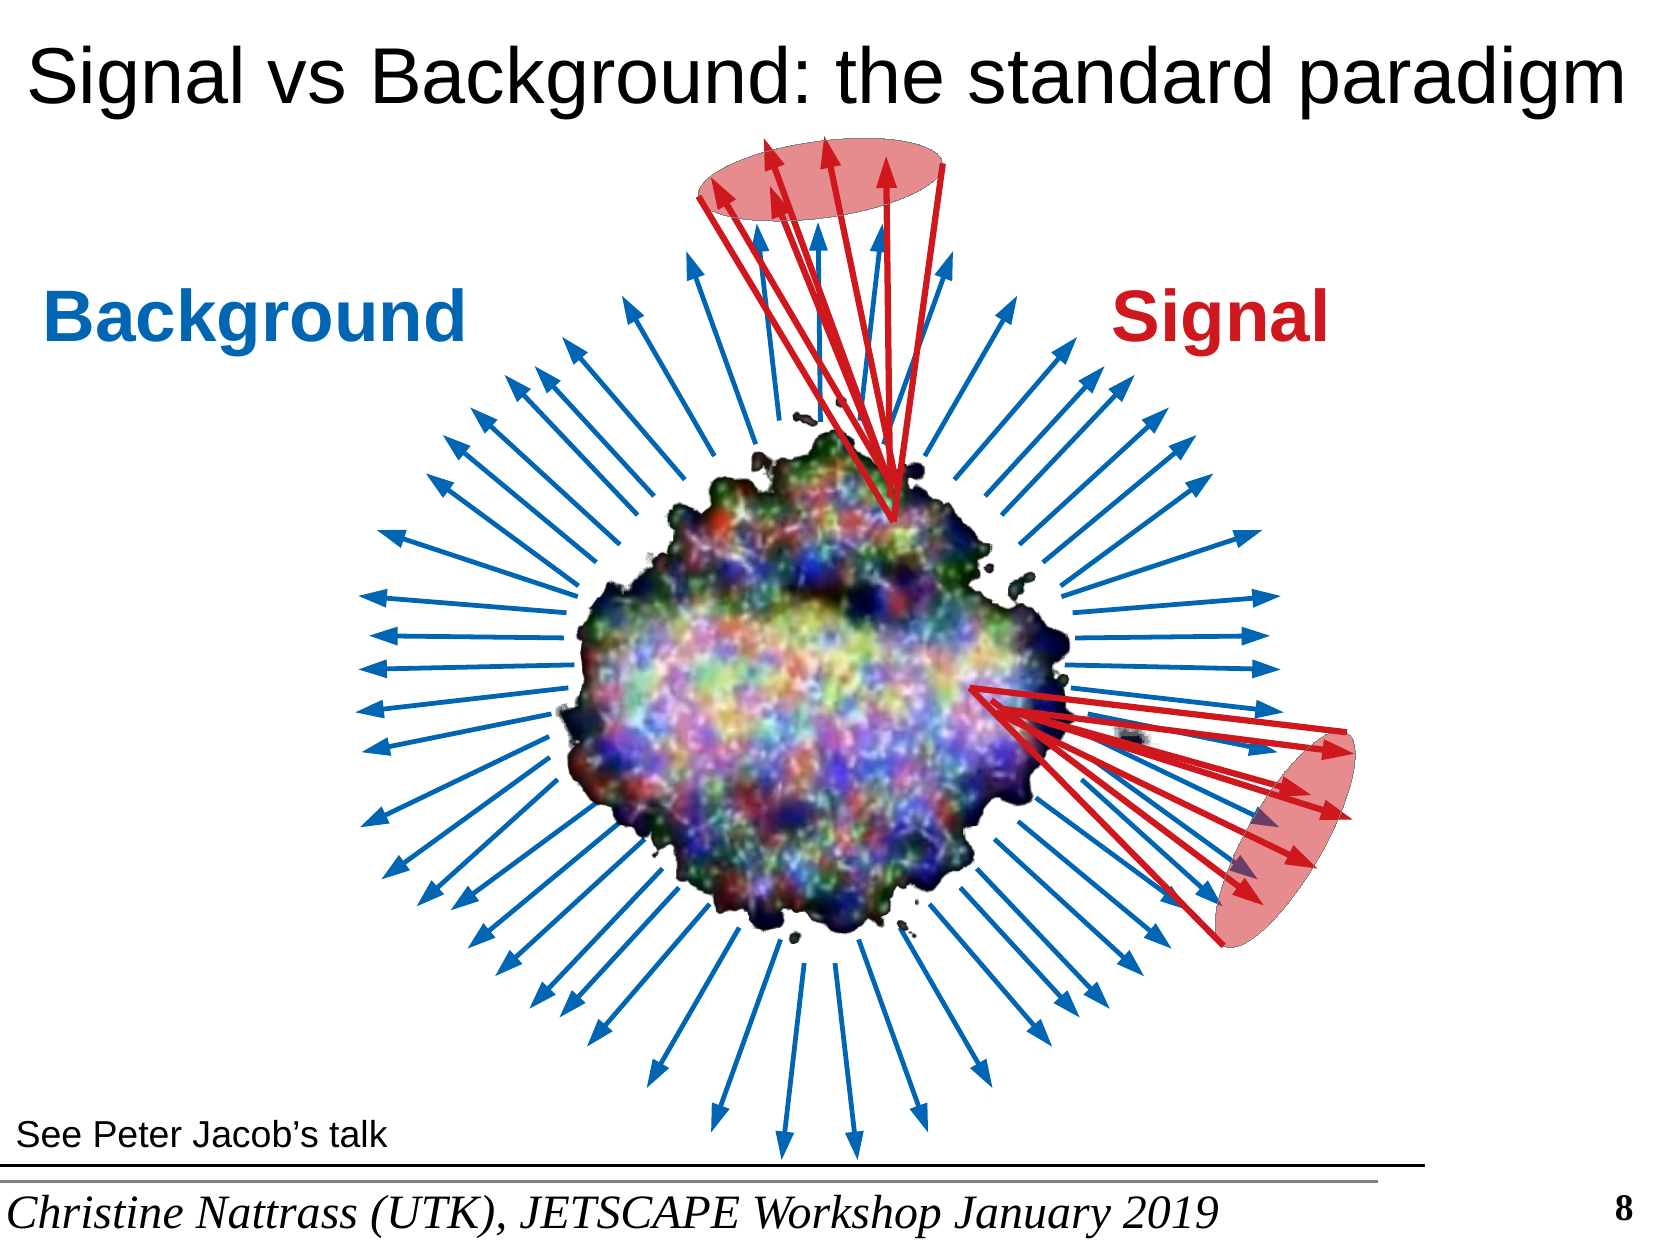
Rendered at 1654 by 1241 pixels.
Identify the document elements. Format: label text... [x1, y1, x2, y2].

picture [981, 693, 1203, 731]
picture [878, 374, 885, 408]
text_box See Peter Jacob’s talk [0, 1106, 446, 1164]
picture [810, 374, 893, 509]
text_box [1215, 732, 1356, 948]
picture [504, 374, 1203, 989]
text_box Background [28, 267, 528, 446]
picture [831, 374, 865, 432]
picture [1063, 749, 1203, 854]
picture [1011, 724, 1203, 919]
picture [854, 374, 886, 461]
picture [1023, 719, 1203, 809]
picture [892, 374, 910, 466]
picture [1059, 720, 1203, 761]
text_box Signal [1096, 267, 1597, 446]
text_box [698, 138, 943, 222]
title Signal vs Background: the standard paradigm [6, 0, 1649, 180]
